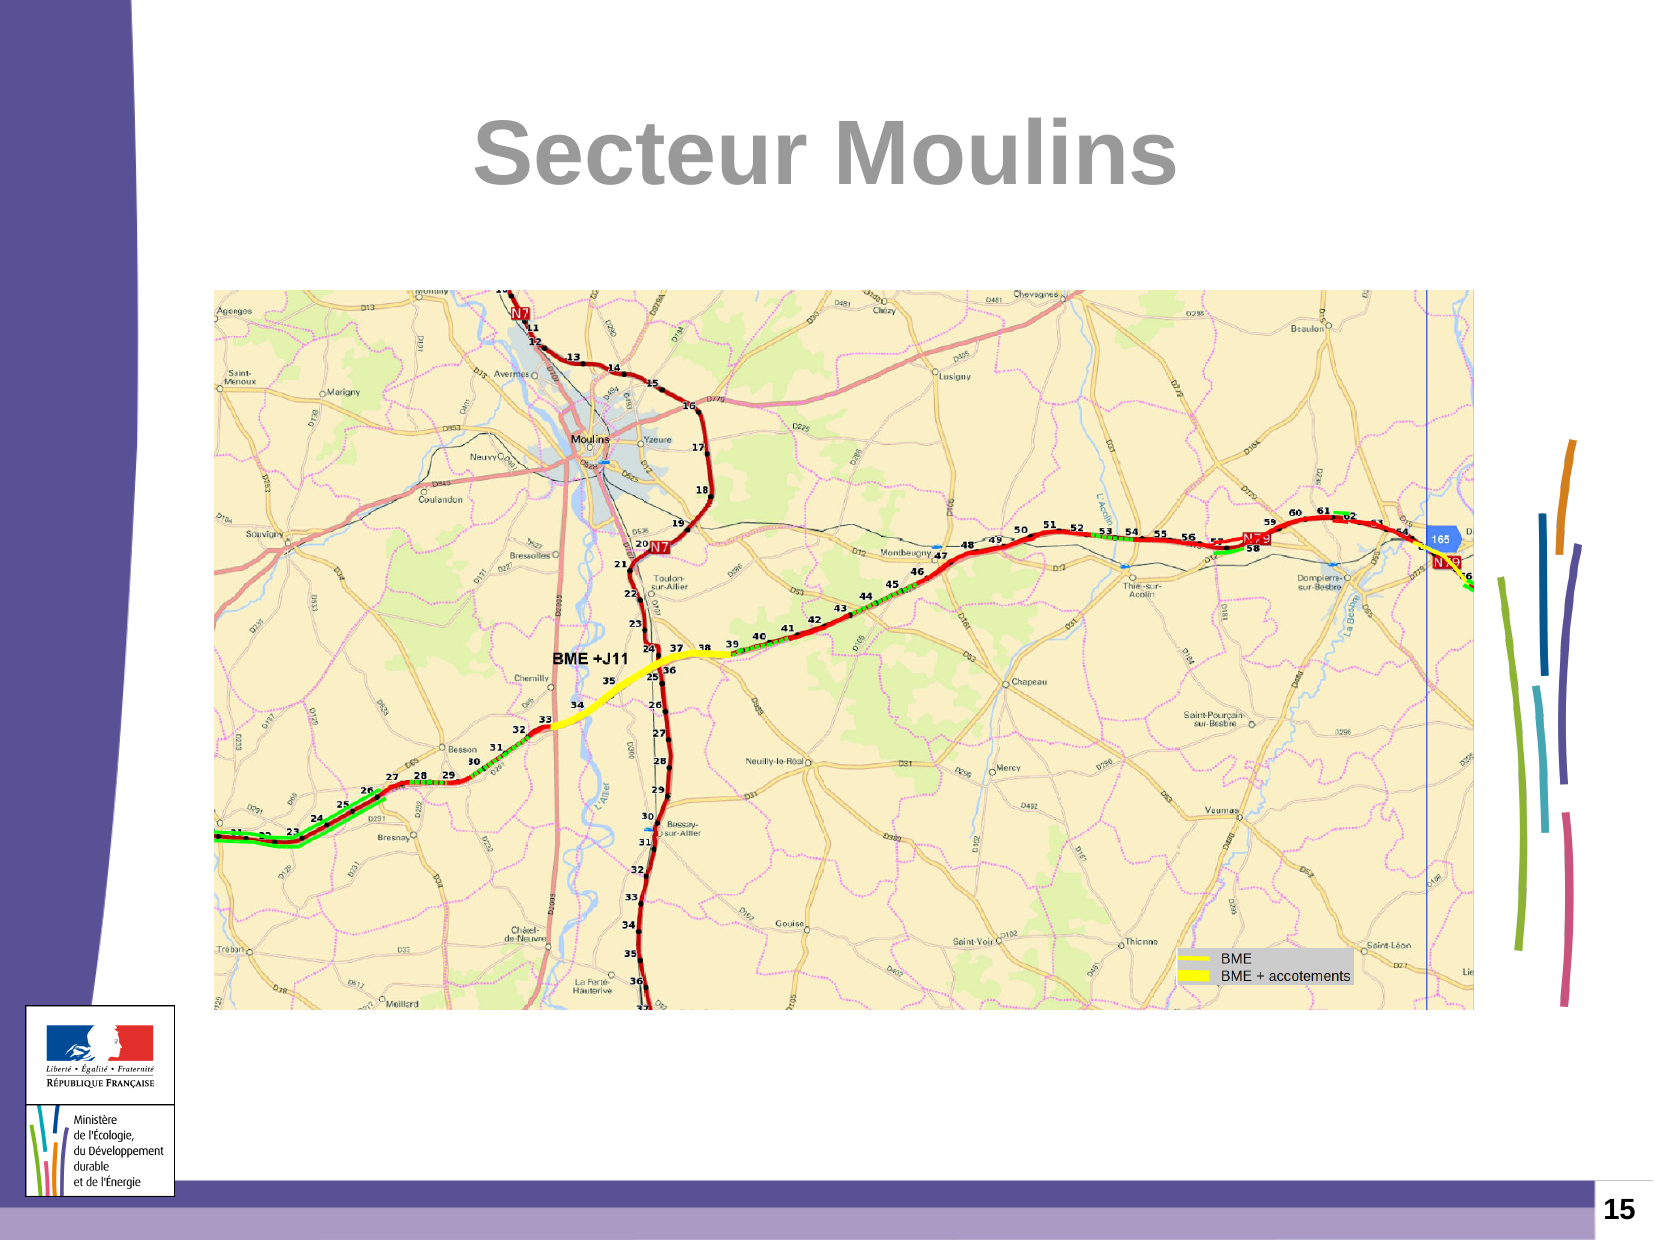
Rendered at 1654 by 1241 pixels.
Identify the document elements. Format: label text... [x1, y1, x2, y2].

title Secteur Moulins [82, 49, 1571, 257]
picture [0, 0, 1654, 1240]
